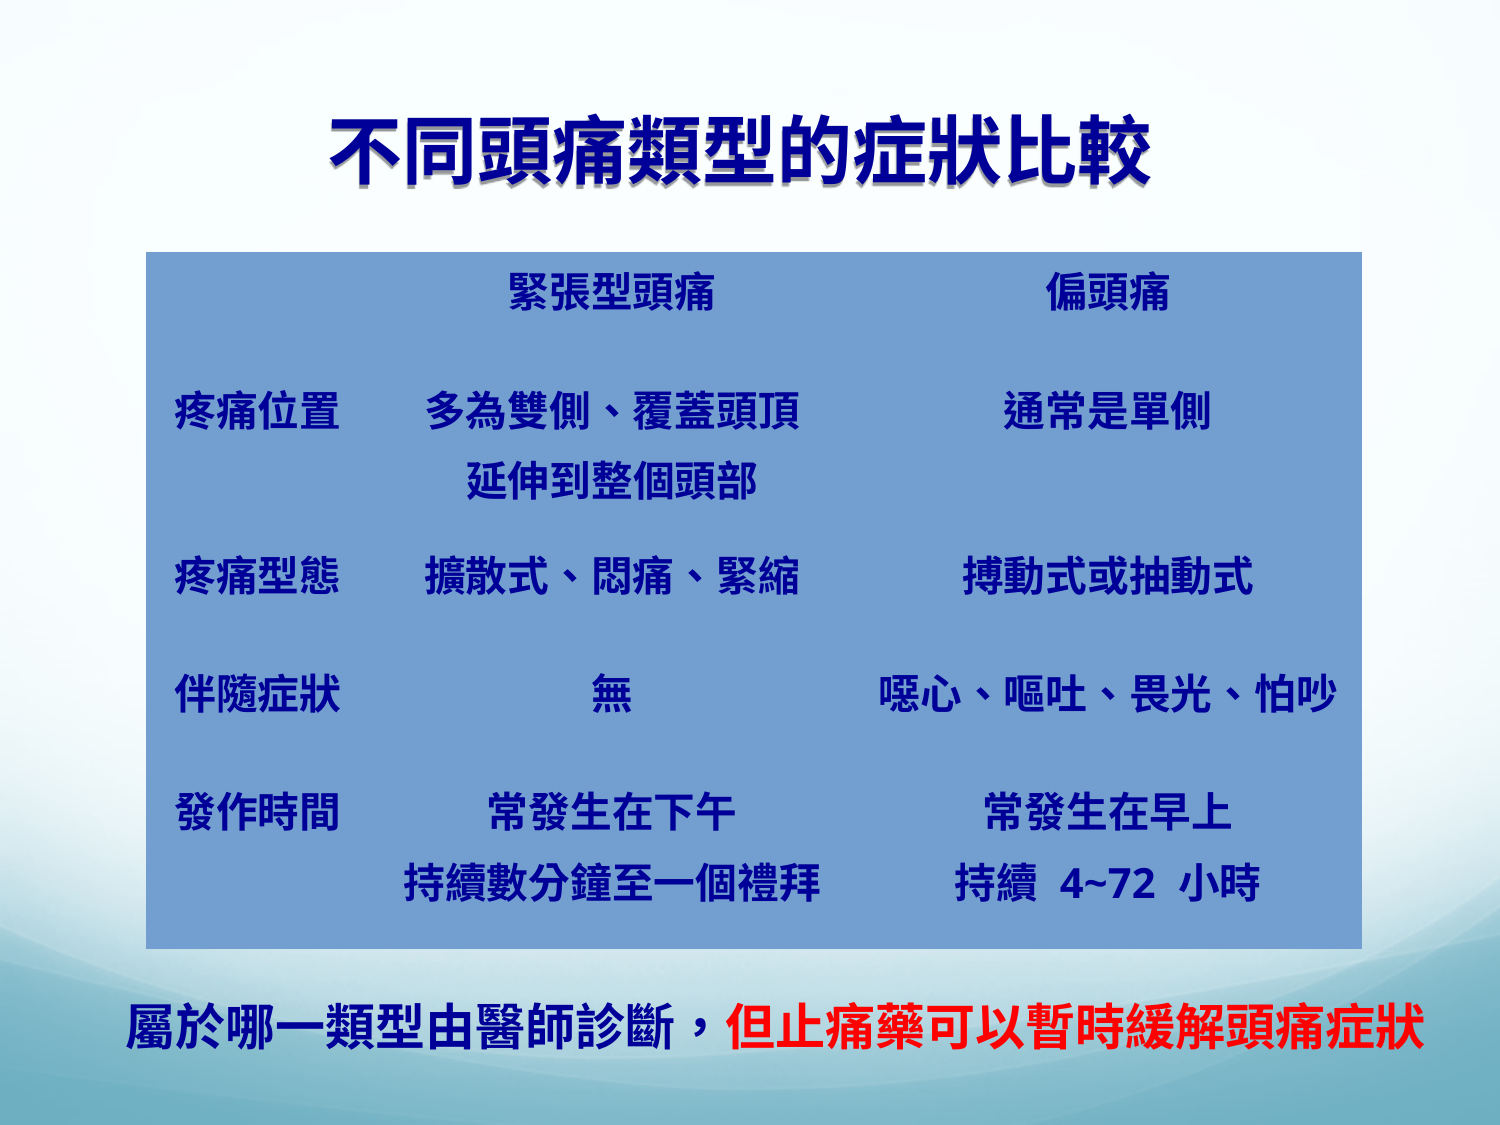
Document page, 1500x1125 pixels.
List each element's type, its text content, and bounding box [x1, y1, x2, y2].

table_cell 常發生在早上 持續 4~72 小時 [854, 772, 1362, 949]
table_cell 疼痛型態 [146, 535, 370, 654]
table_cell 常發生在下午 持續數分鐘至一個禮拜 [370, 772, 854, 949]
table_cell 多為雙側、覆蓋頭頂 延伸到整個頭部 [370, 370, 854, 535]
text_box 屬於哪一類型由醫師診斷，但止痛藥可以暫時緩解頭痛症狀 [64, 987, 1450, 1064]
table_header [146, 252, 370, 370]
table_cell 疼痛位置 [146, 370, 370, 535]
table_cell 伴隨症狀 [146, 654, 370, 772]
table_header 緊張型頭痛 [370, 252, 854, 370]
title 不同頭痛類型的症狀比較 [64, 66, 1415, 232]
table_cell 擴散式、悶痛、緊縮 [370, 535, 854, 654]
table_cell 搏動式或抽動式 [854, 535, 1362, 654]
table_cell 通常是單側 [854, 370, 1362, 535]
table_cell 噁心、嘔吐、畏光、怕吵 [854, 654, 1362, 772]
table_cell 發作時間 [146, 772, 370, 949]
table_header 偏頭痛 [854, 252, 1362, 370]
table_cell 無 [370, 654, 854, 772]
